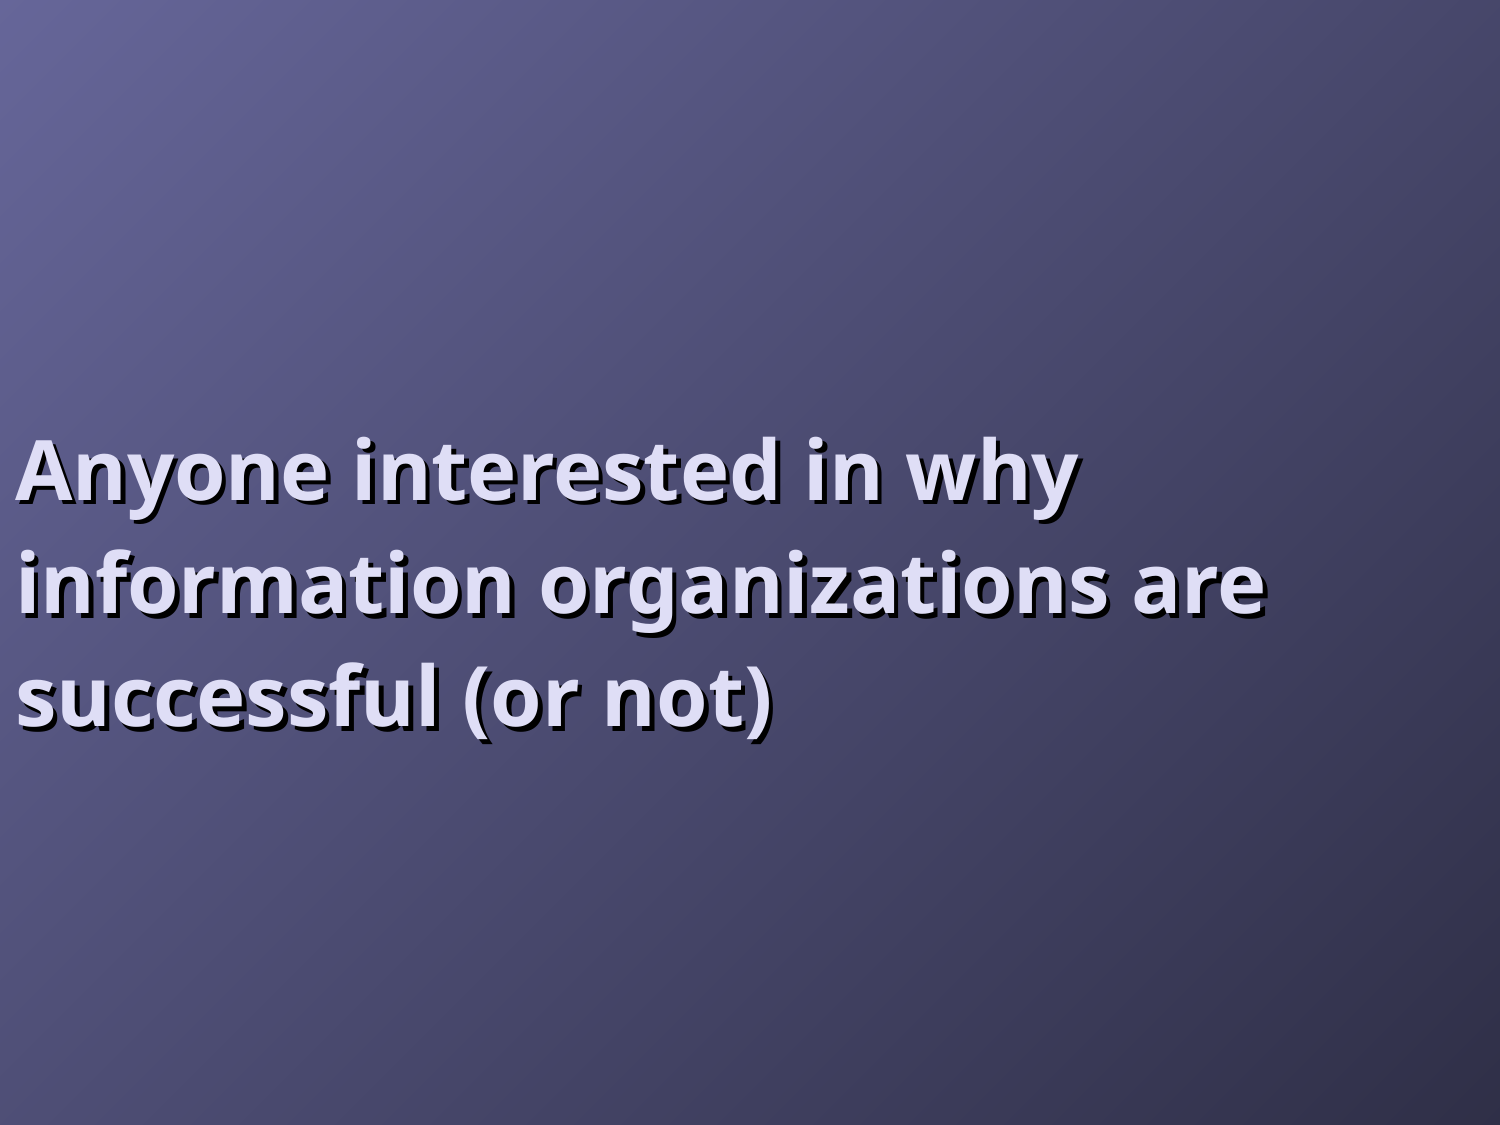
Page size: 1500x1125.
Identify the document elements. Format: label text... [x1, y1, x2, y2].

title Anyone interested in why information organizations are successful (or not) [0, 423, 1500, 739]
